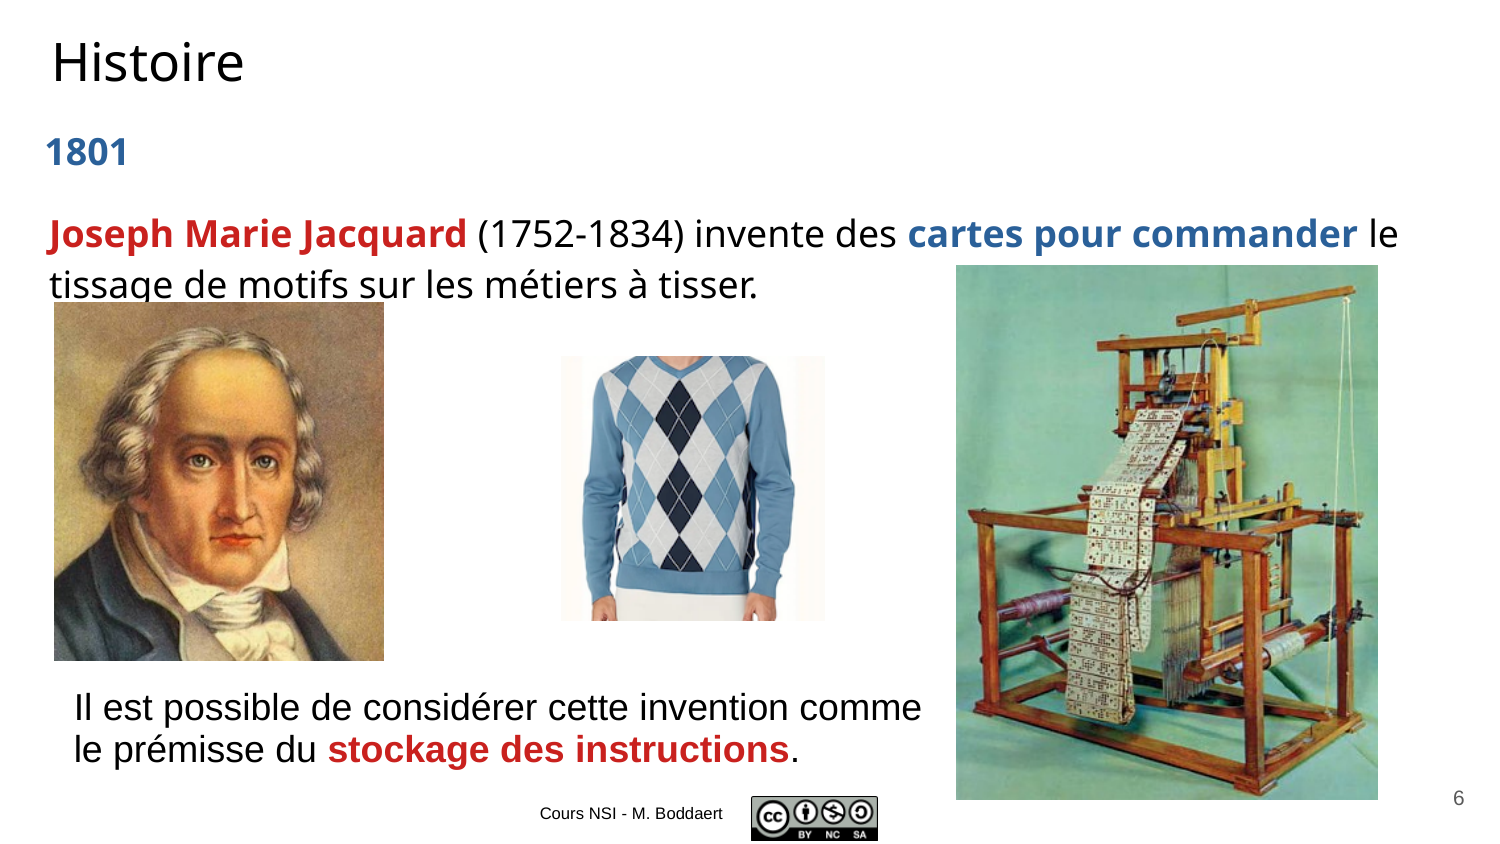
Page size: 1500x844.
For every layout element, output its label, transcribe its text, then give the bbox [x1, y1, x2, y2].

picture [956, 265, 1378, 800]
picture [751, 796, 878, 841]
picture [54, 302, 384, 661]
picture [561, 356, 825, 621]
text_box Joseph Marie Jacquard (1752-1834) invente des cartes pour commander le tissage de motifs sur les métiers à tisser. [34, 200, 1424, 303]
text_box Il est possible de considérer cette invention comme le prémisse du stockage des instructions. [59, 678, 956, 781]
slide_number <numéro> [1389, 764, 1480, 830]
title Histoire [51, 13, 1449, 108]
text_box 1801 [29, 120, 1477, 178]
